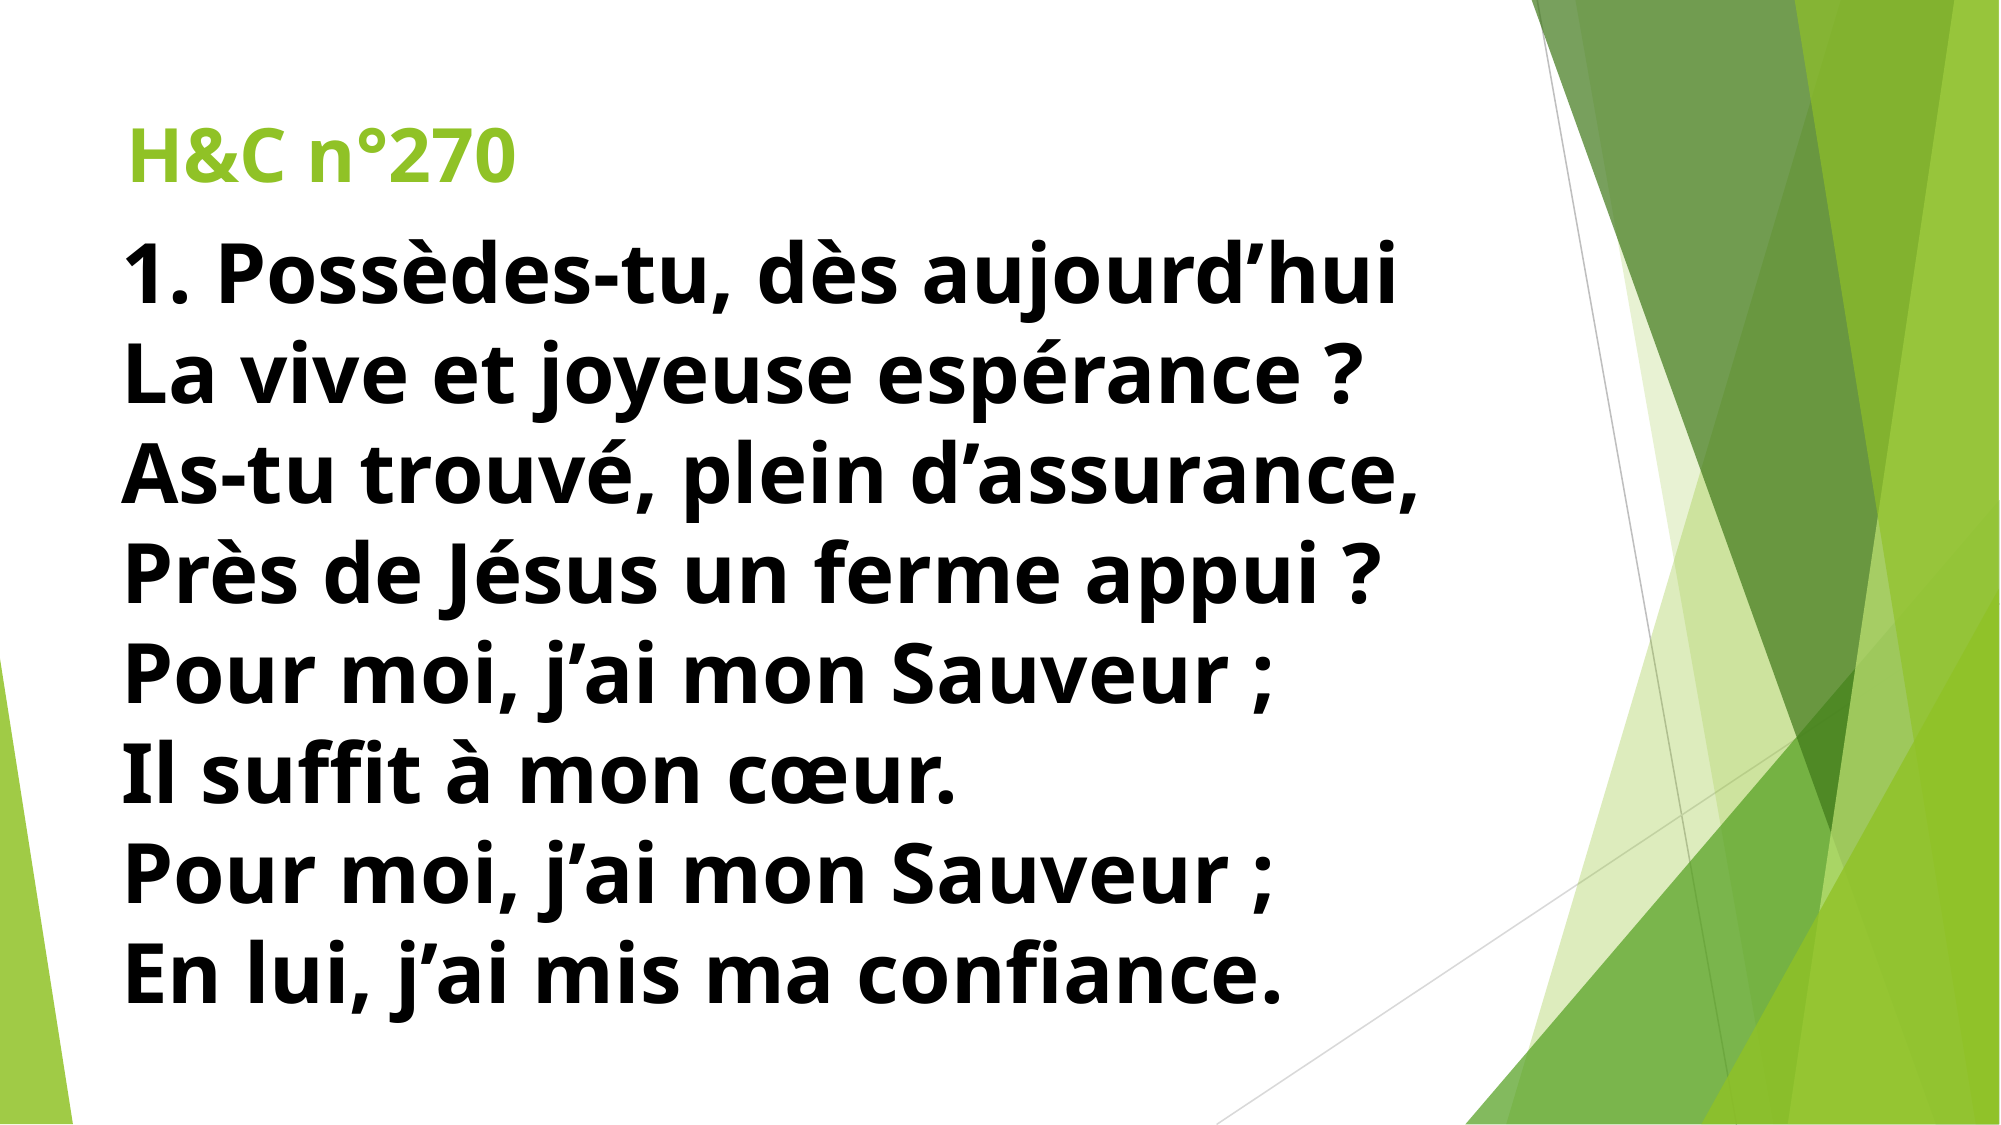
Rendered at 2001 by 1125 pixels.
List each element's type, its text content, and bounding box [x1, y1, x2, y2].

text_box 1. Possèdes-tu, dès aujourd’hui La vive et joyeuse espérance ? As-tu trouvé, plein d’assurance, Près de Jésus un ferme appui ? Pour moi, j’ai mon Sauveur ; Il suffit à mon cœur. Pour moi, j’ai mon Sauveur ; En lui, j’ai mis ma confiance. [106, 212, 1961, 1074]
text_box H&C n°270 [111, 99, 1522, 212]
